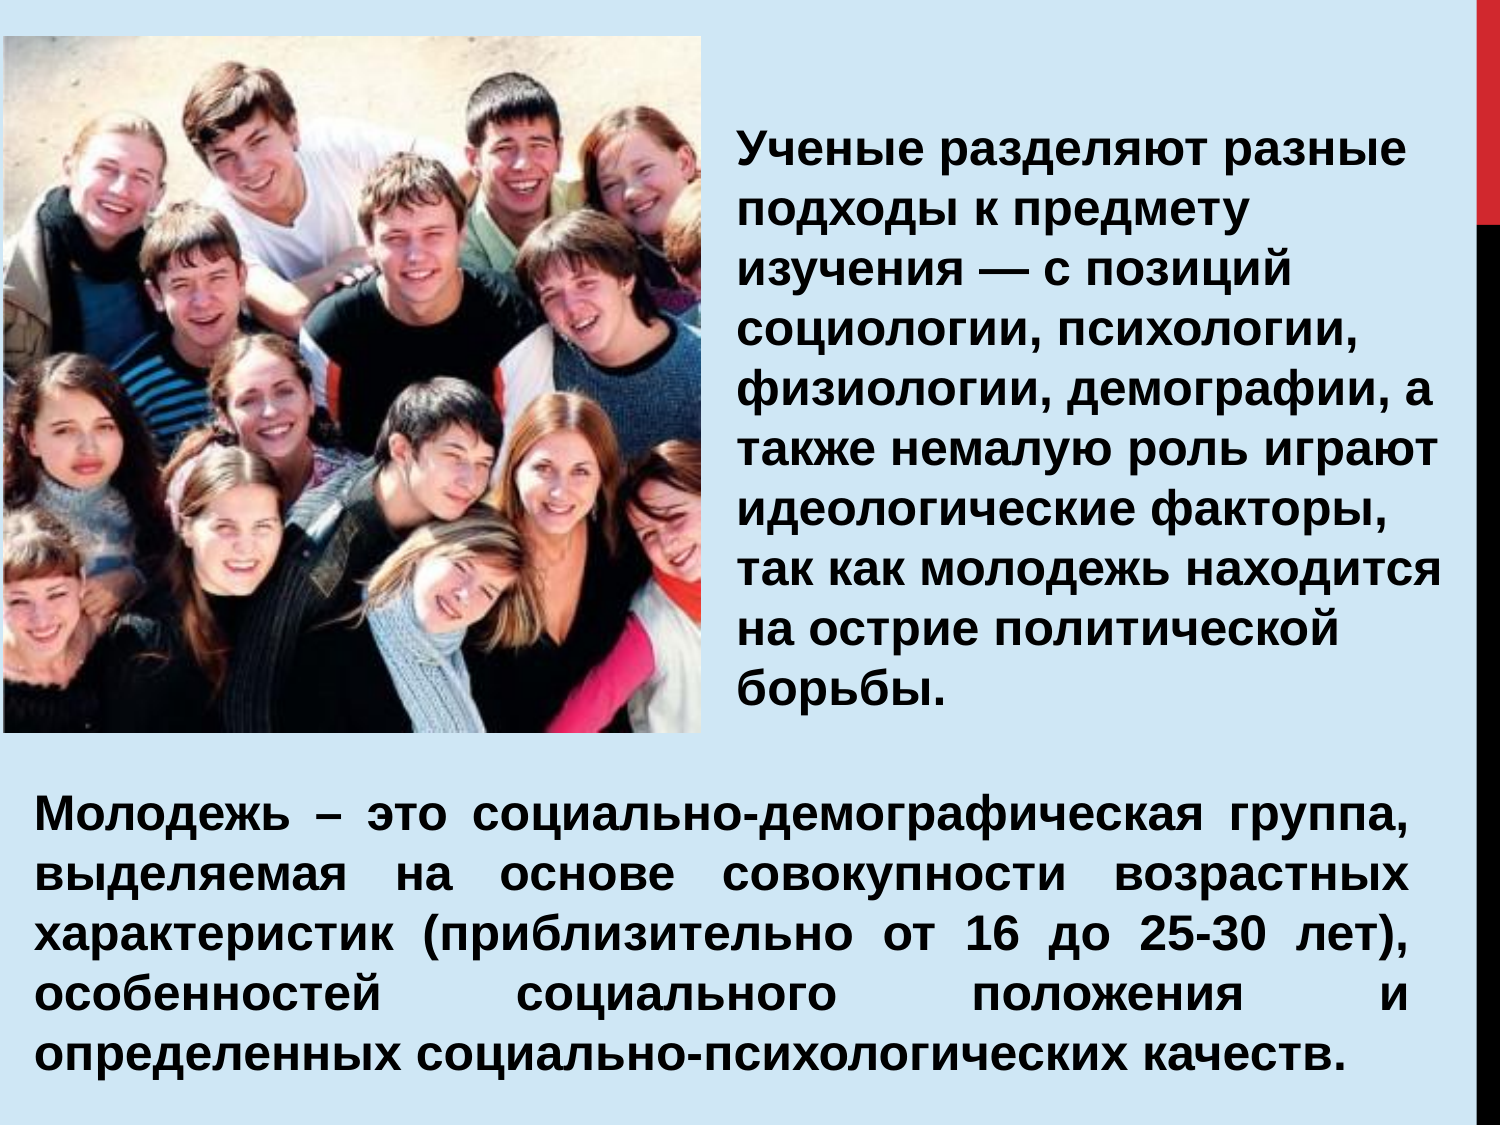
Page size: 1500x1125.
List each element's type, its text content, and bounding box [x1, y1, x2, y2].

picture [3, 36, 701, 733]
text_box Молодежь – это социально-демографическая группа, выделяемая на основе совокупности возрастных характеристик (приблизительно от 16 до 25-30 лет), особенностей социального положения и определенных социально-психологических качеств. [19, 772, 1425, 1088]
text_box Ученые разделяют разные подходы к предмету изучения — с позиций социологии, психологии, физиологии, демографии, а также немалую роль играют идеологические факторы, так как молодежь находится на острие политической борьбы. [721, 108, 1472, 723]
